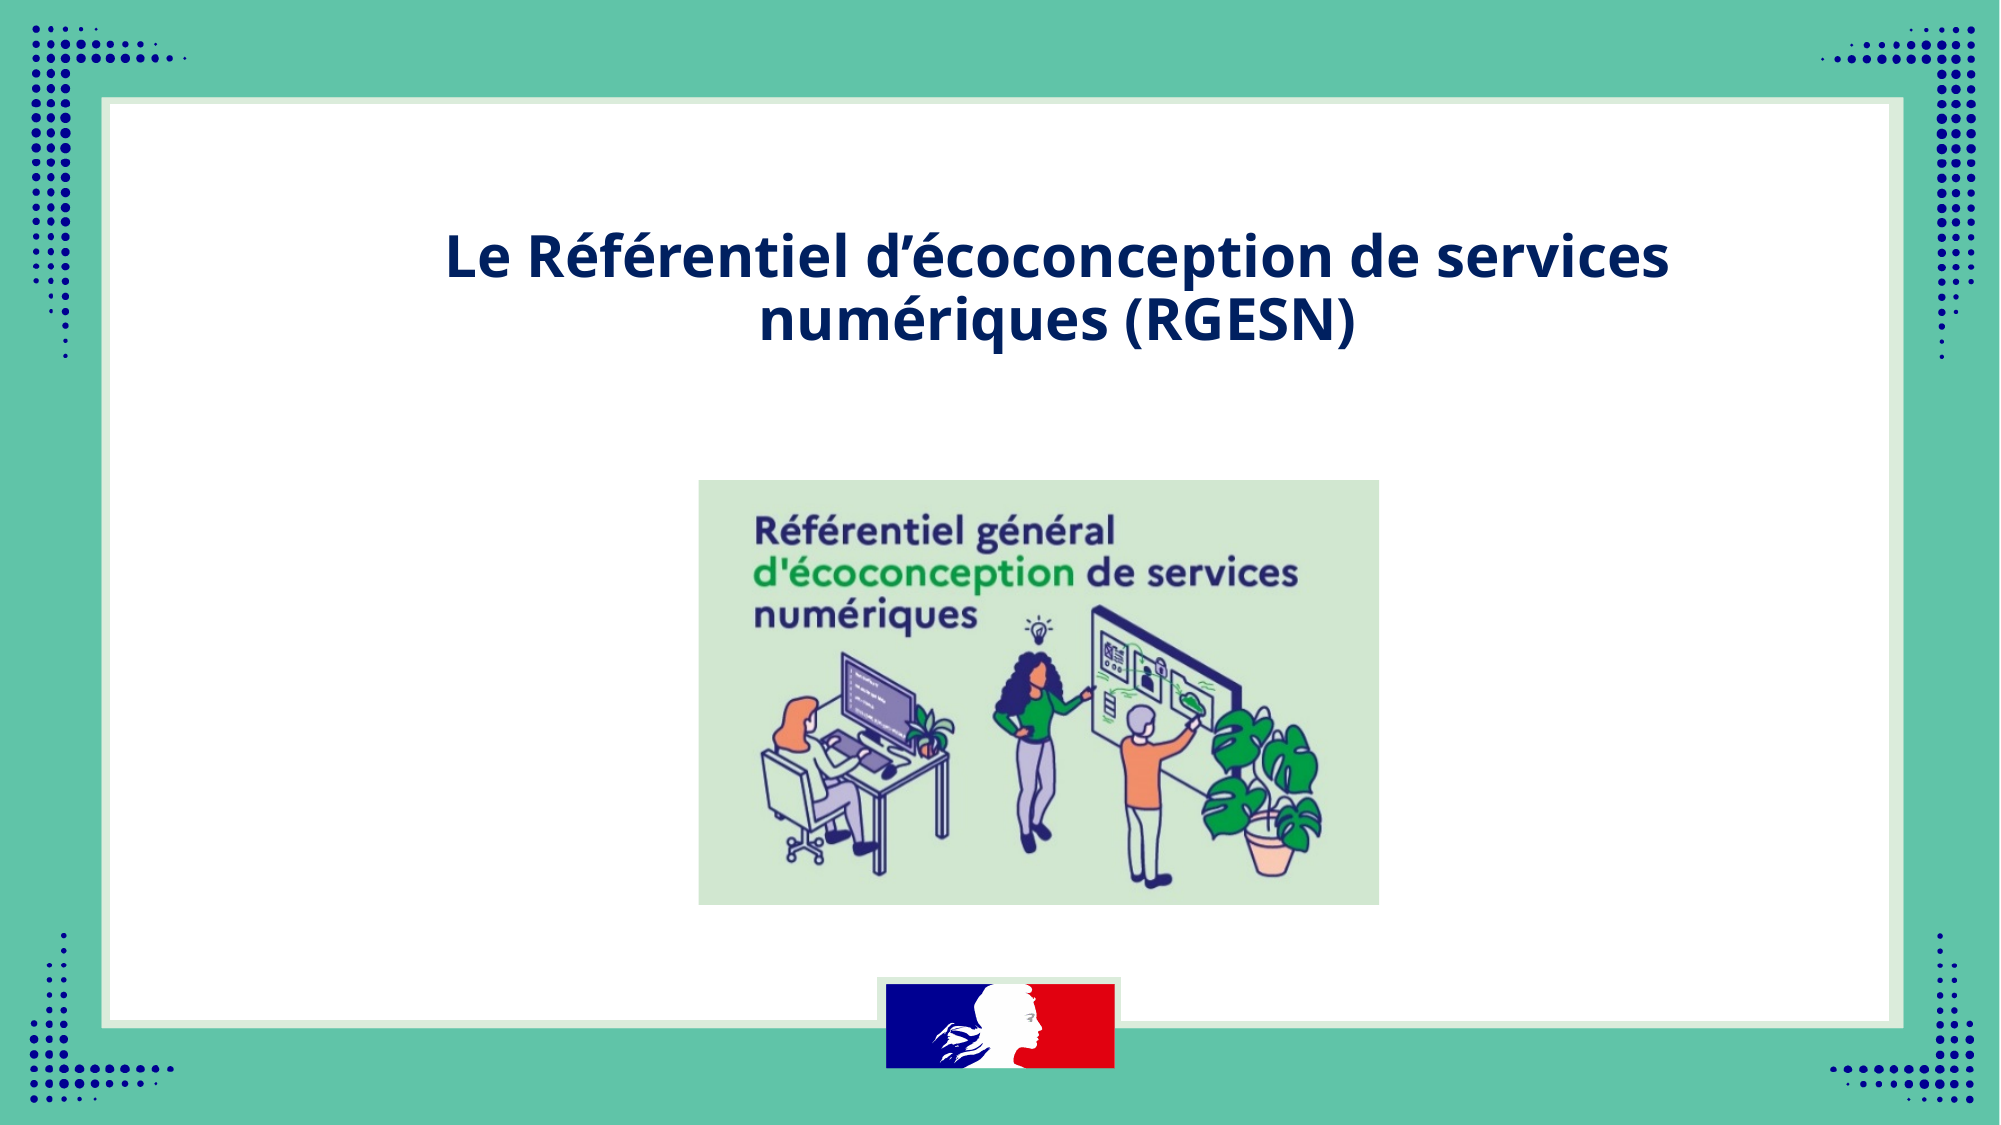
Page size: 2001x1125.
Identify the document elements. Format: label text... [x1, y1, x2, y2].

text_box Le Référentiel d’écoconception de services numériques (RGESN) [226, 220, 1852, 573]
picture [0, 0, 2000, 1125]
